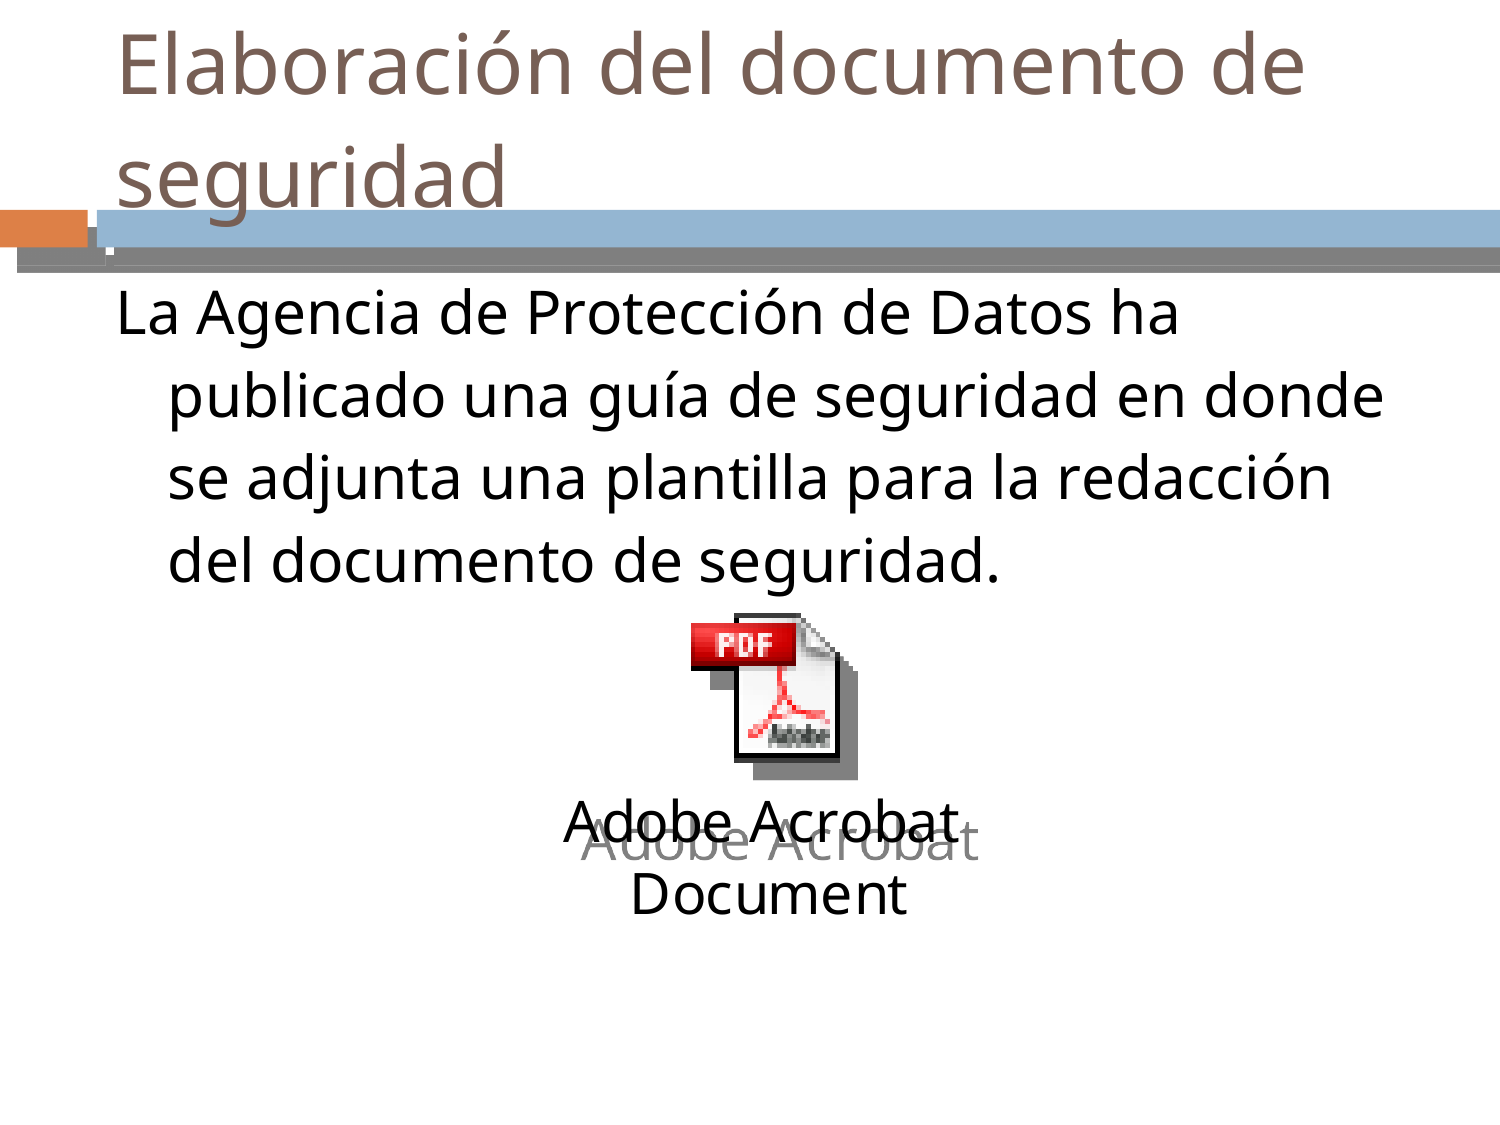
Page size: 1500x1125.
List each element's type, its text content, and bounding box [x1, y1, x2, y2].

chart [539, 609, 998, 997]
title Elaboración del documento de seguridad [100, 20, 1438, 218]
list La Agencia de Protección de Datos ha publicado una guía de seguridad en donde se adjunta una plantilla para la redacción del documento de seguridad. [100, 262, 1438, 1001]
